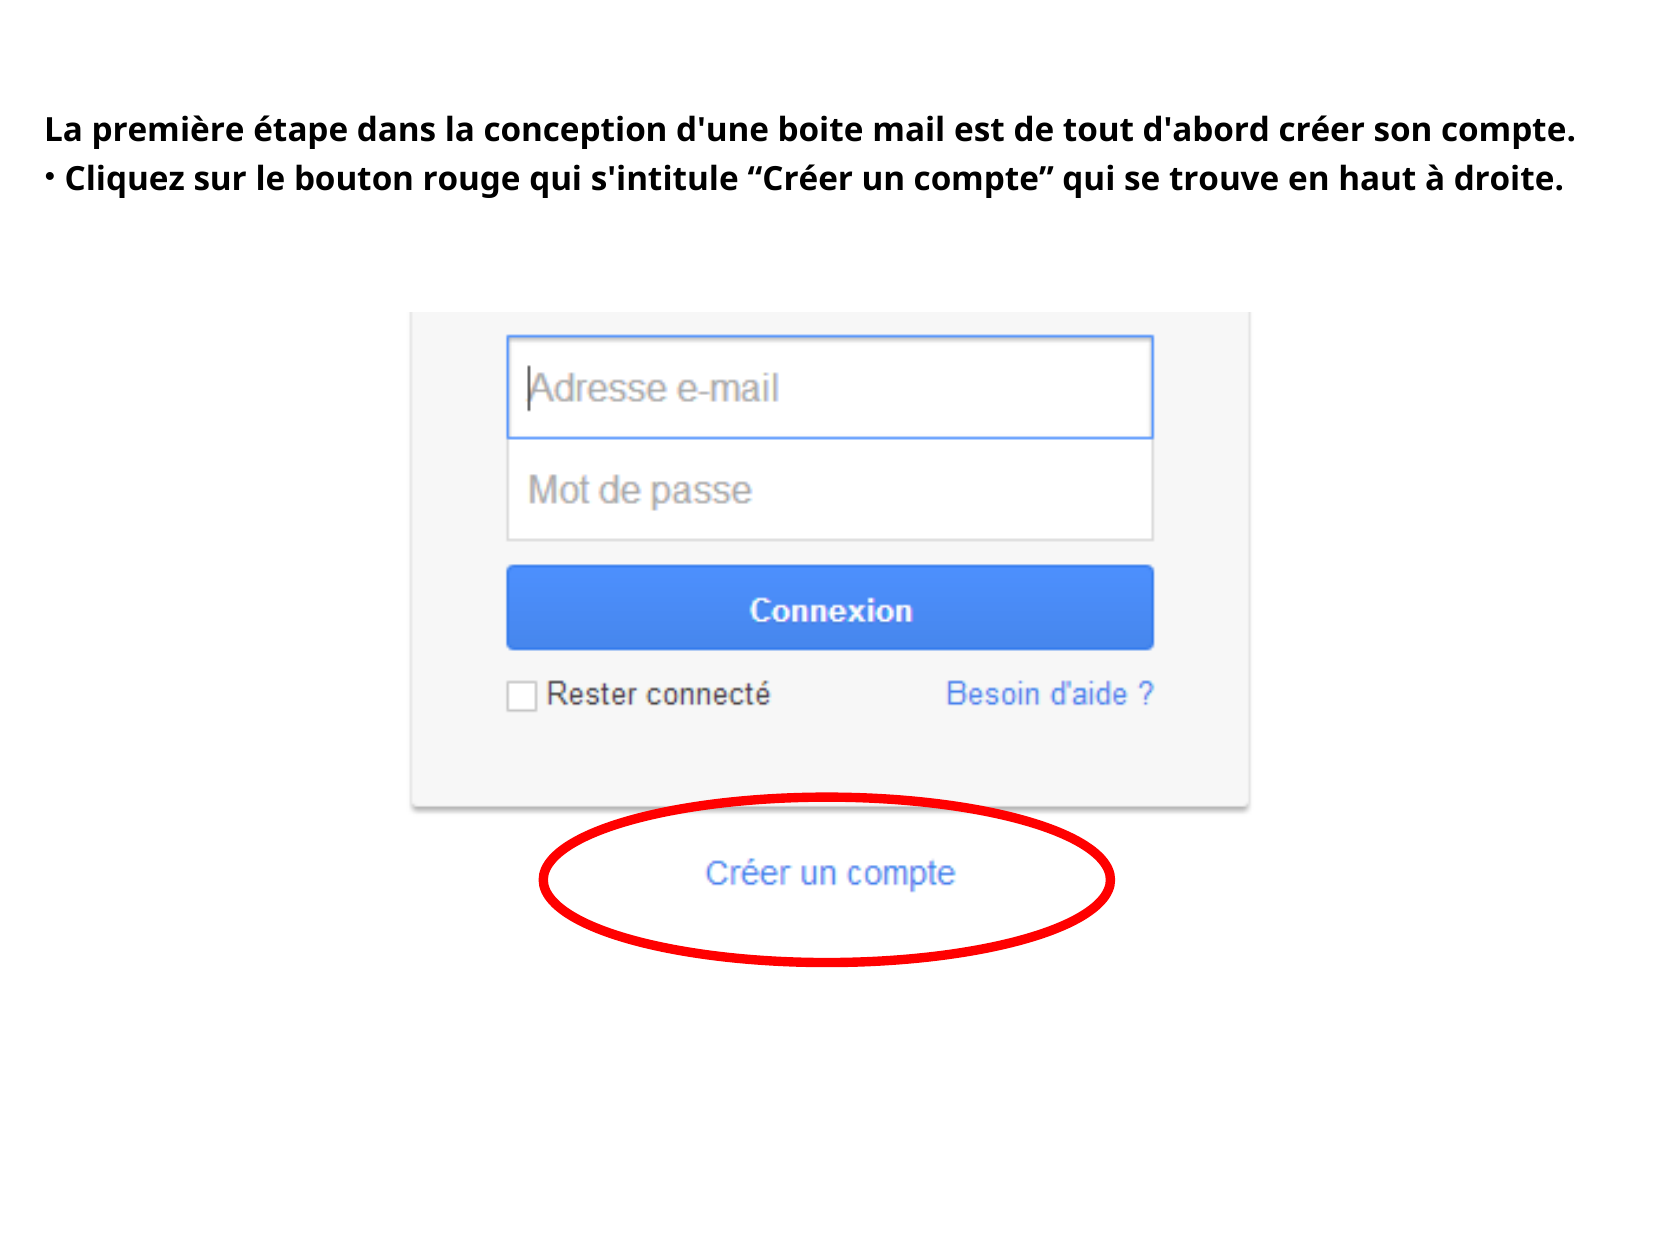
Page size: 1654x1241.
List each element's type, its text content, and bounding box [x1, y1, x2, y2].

text_box La première étape dans la conception d'une boite mail est de tout d'abord créer son compte. Cliquez sur le bouton rouge qui s'intitule “Créer un compte” qui se trouve en haut à droite. [29, 29, 1595, 213]
picture [549, 802, 1105, 928]
picture [304, 312, 1320, 928]
